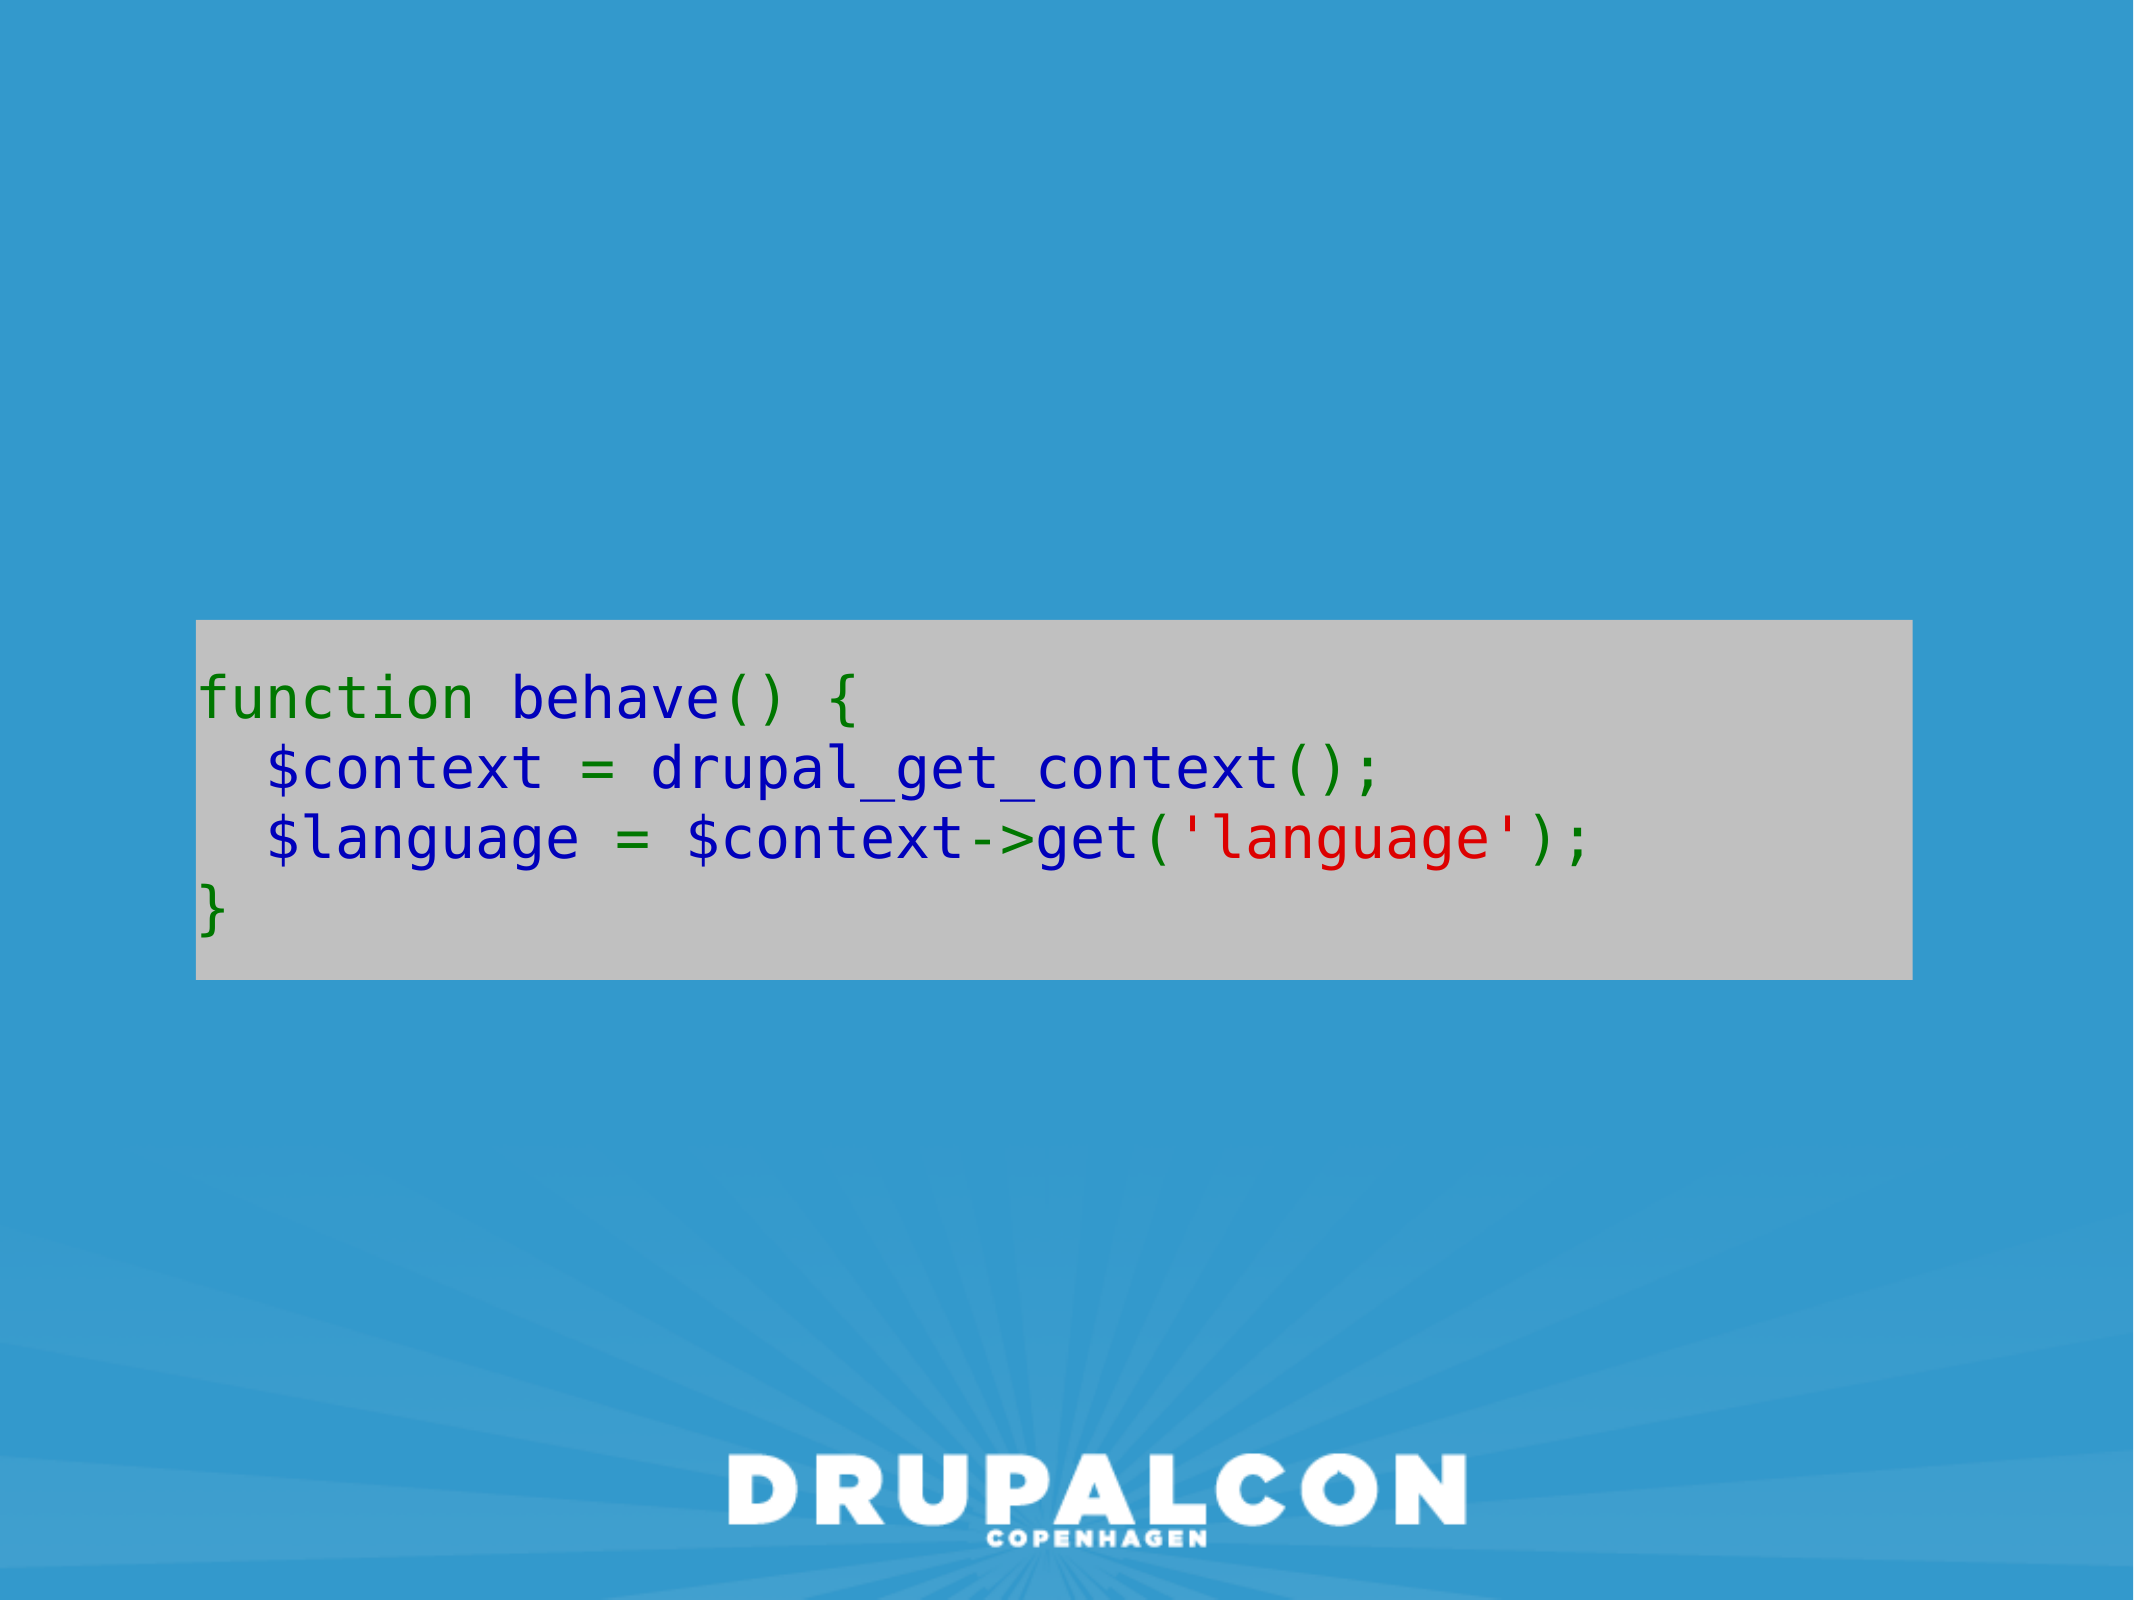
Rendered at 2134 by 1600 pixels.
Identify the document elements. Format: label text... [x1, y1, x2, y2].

subtitle function behave() { $context = drupal_get_context(); $language = $context->get('language'); } [195, 619, 1913, 980]
picture [0, 0, 2134, 1600]
